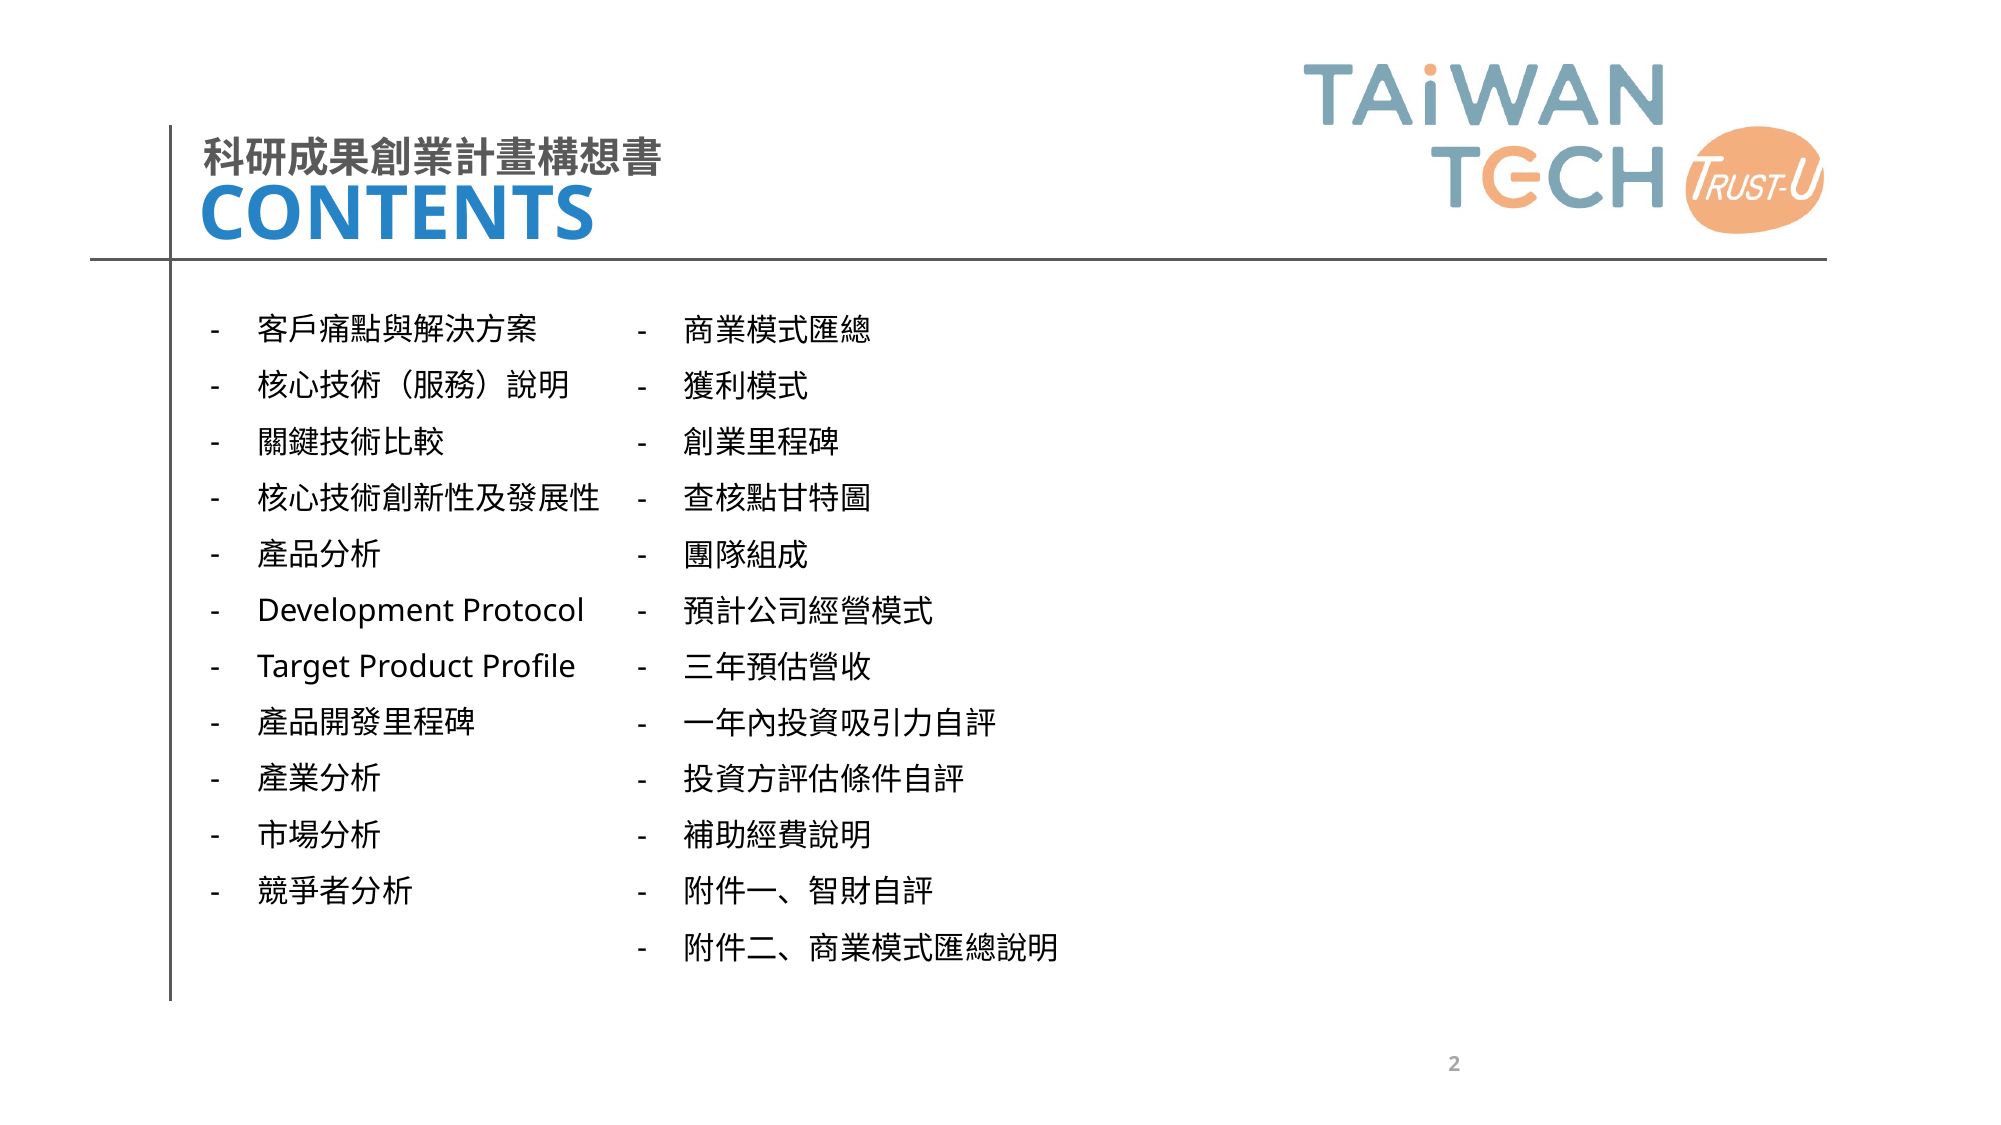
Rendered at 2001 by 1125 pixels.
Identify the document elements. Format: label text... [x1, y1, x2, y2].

text_box CONTENTS [183, 156, 1024, 258]
picture [1292, 52, 1836, 245]
text_box 客戶痛點與解決方案 核心技術（服務）說明 關鍵技術比較 核心技術創新性及發展性 產品分析 Development Protocol Target Product Profile 產品開發里程碑 產業分析 市場分析 競爭者分析 [195, 283, 622, 917]
text_box 商業模式匯總 獲利模式 創業里程碑 查核點甘特圖 團隊組成 預計公司經營模式 三年預估營收 一年內投資吸引力自評 投資方評估條件自評 補助經費說明 附件一、智財自評 附件二、商業模式匯總說明 [622, 283, 1166, 975]
text_box [1433, 1035, 1900, 1095]
text_box 科研成果創業計畫構想書 [189, 114, 708, 189]
